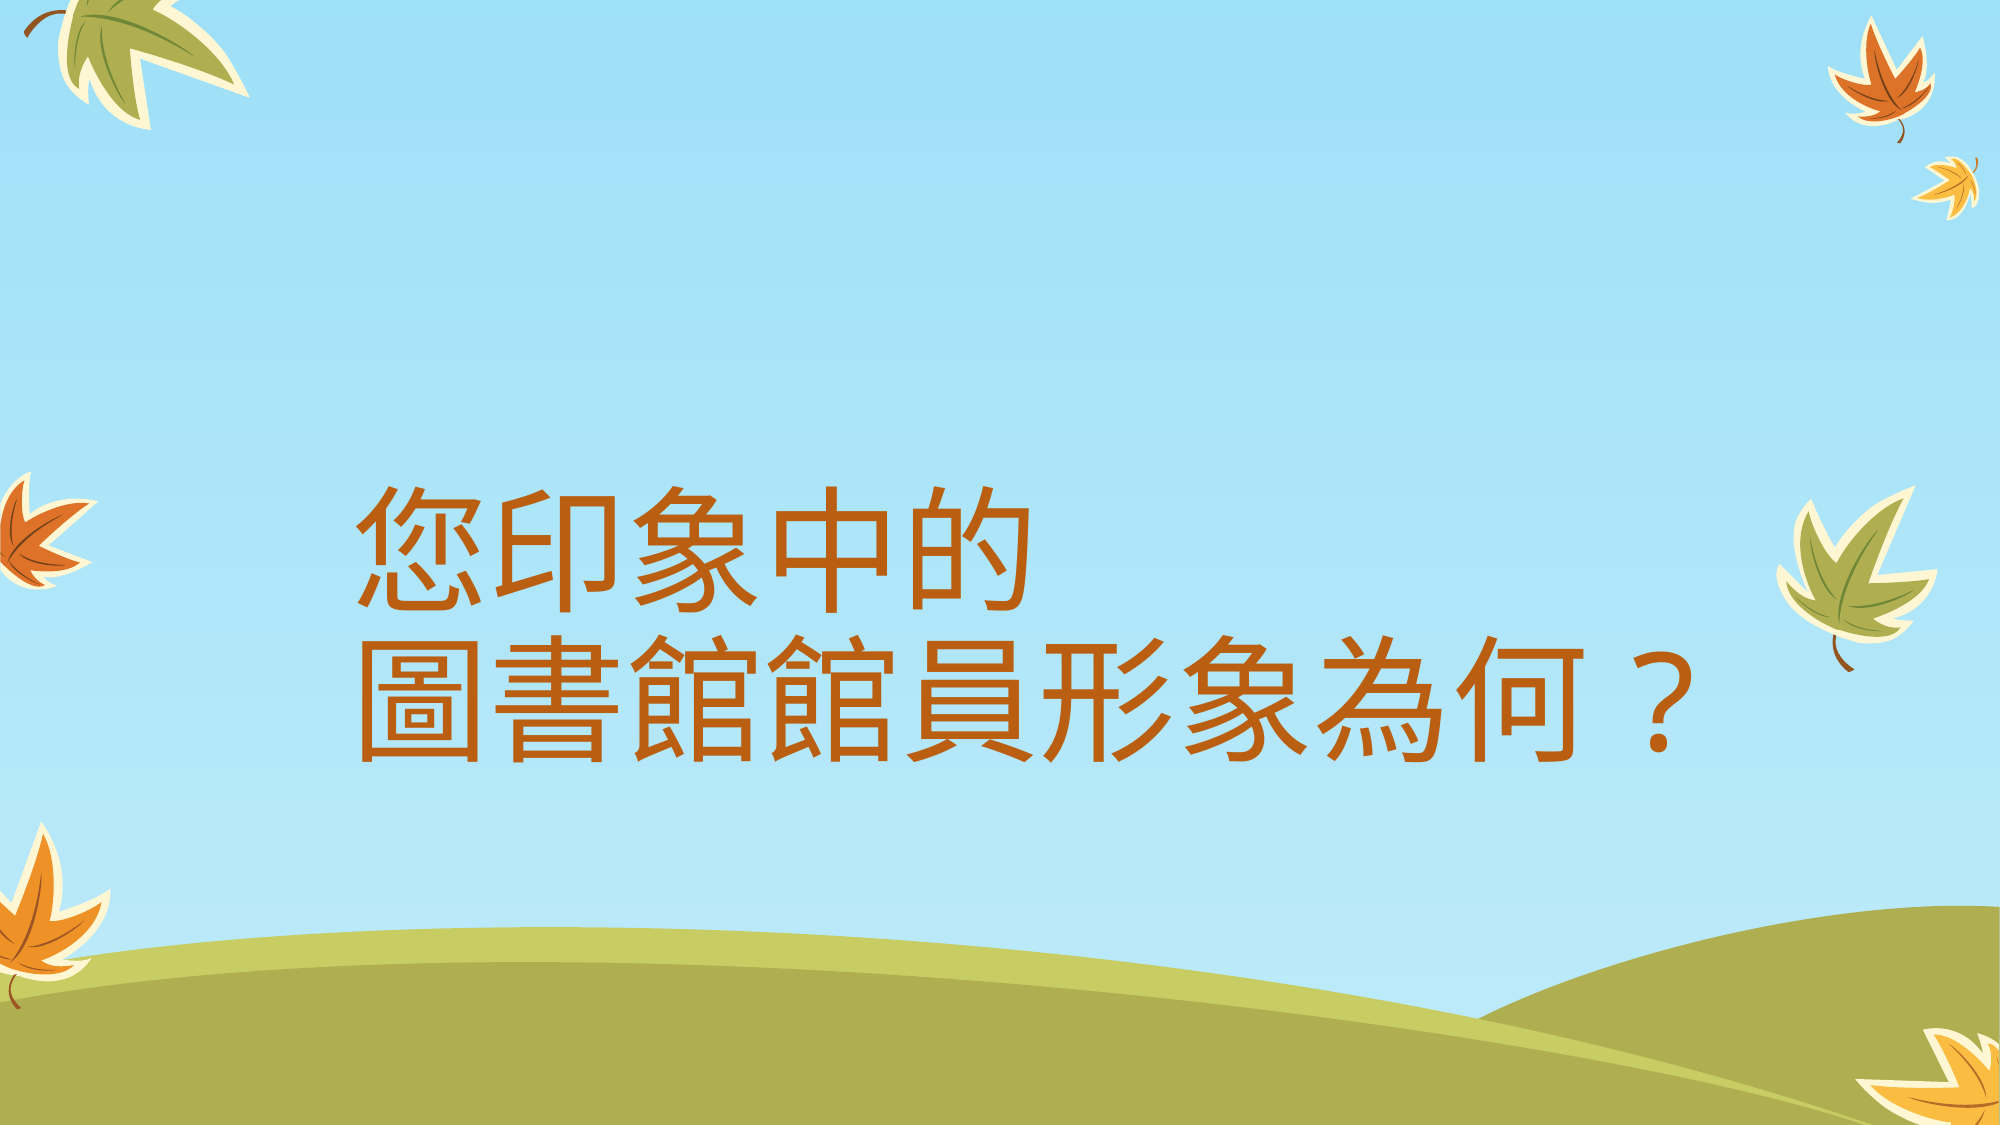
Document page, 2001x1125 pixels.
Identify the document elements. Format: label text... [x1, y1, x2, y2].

text_box [336, 930, 1000, 1044]
title 您印象中的 圖書館館員形象為何? [336, 476, 1755, 652]
